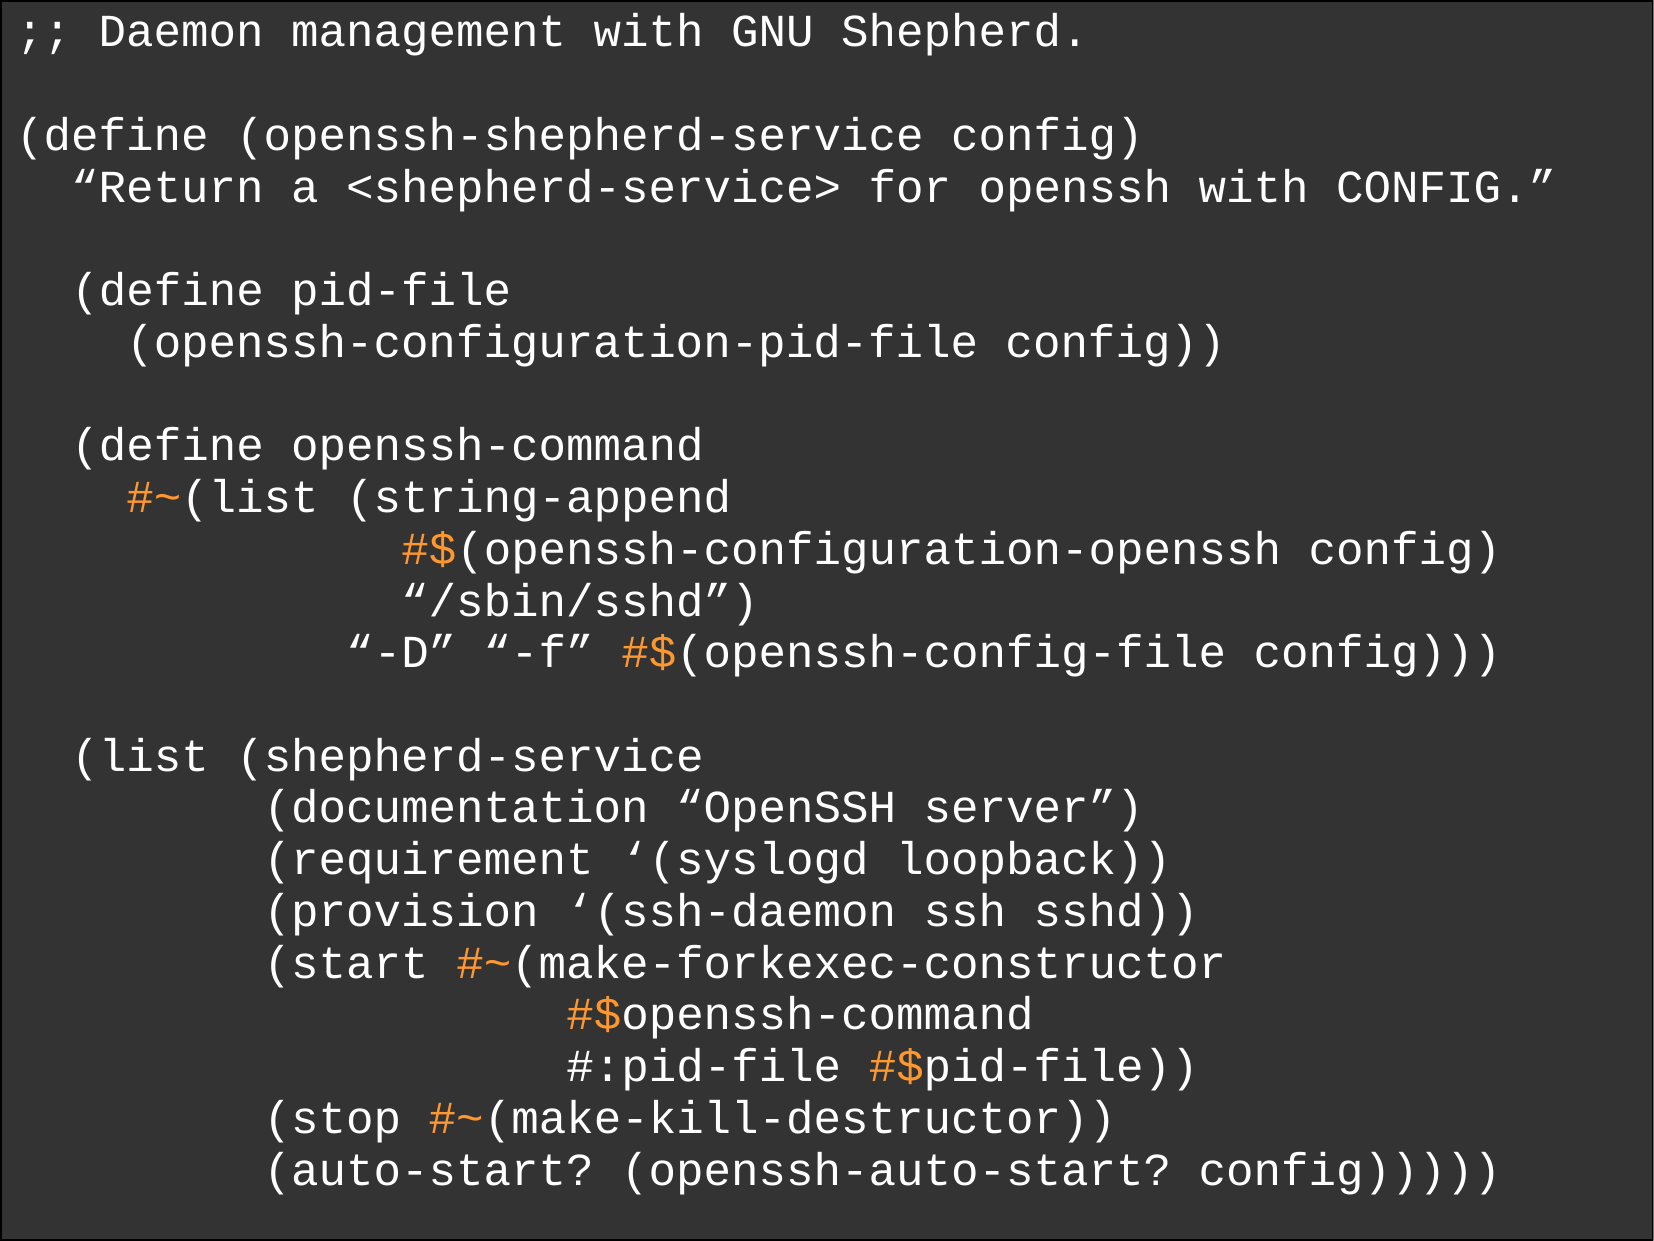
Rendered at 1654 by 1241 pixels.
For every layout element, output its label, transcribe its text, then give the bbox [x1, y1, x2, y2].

text_box ;; Daemon management with GNU Shepherd. (define (openssh-shepherd-service config) “Return a <shepherd-service> for openssh with CONFIG.” (define pid-file (openssh-configuration-pid-file config)) (define openssh-command #~(list (string-append #$(openssh-configuration-openssh config) “/sbin/sshd”) “-D” “-f” #$(openssh-config-file config))) (list (shepherd-service (documentation “OpenSSH server”) (requirement ‘(syslogd loopback)) (provision ‘(ssh-daemon ssh sshd)) (start #~(make-forkexec-constructor #$openssh-command #:pid-file #$pid-file)) (stop #~(make-kill-destructor)) (auto-start? (openssh-auto-start? config))))) [0, 0, 1654, 1241]
